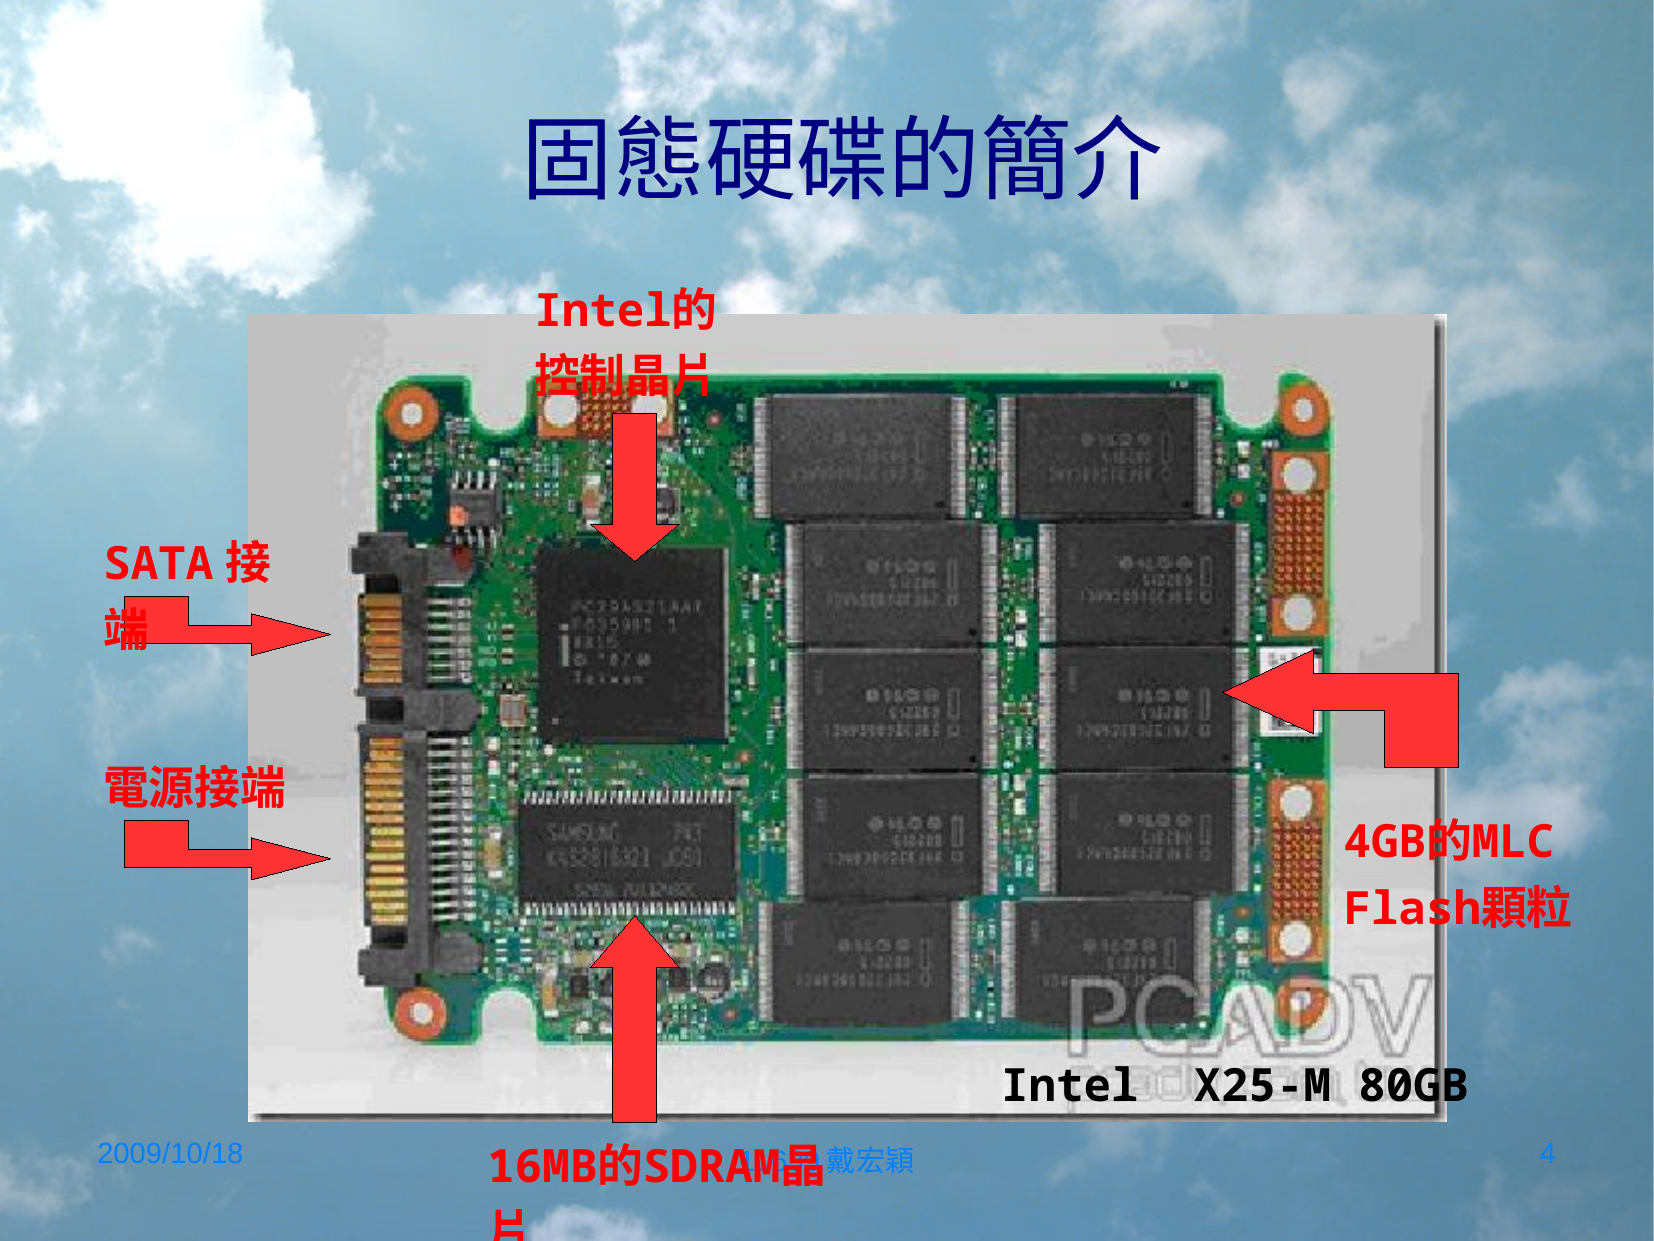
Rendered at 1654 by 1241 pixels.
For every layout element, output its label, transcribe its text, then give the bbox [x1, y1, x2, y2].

text_box 4GB的MLC Flash顆粒 [1328, 797, 1595, 922]
text_box Intel X25-M 80GB [986, 1045, 1518, 1115]
text_box 16MB的SDRAM晶片 [472, 1122, 886, 1192]
picture [0, 0, 1654, 1241]
text_box 電源接端 [88, 744, 325, 814]
text_box [124, 820, 331, 880]
text_box [124, 596, 331, 656]
picture [500, 1237, 517, 1241]
text_box [590, 915, 680, 1122]
text_box SATA接端 [88, 519, 325, 590]
title 固態硬碟的簡介 [82, 56, 1571, 249]
text_box [1222, 649, 1459, 768]
text_box [590, 413, 680, 562]
text_box Intel的 控制晶片 [519, 265, 756, 391]
